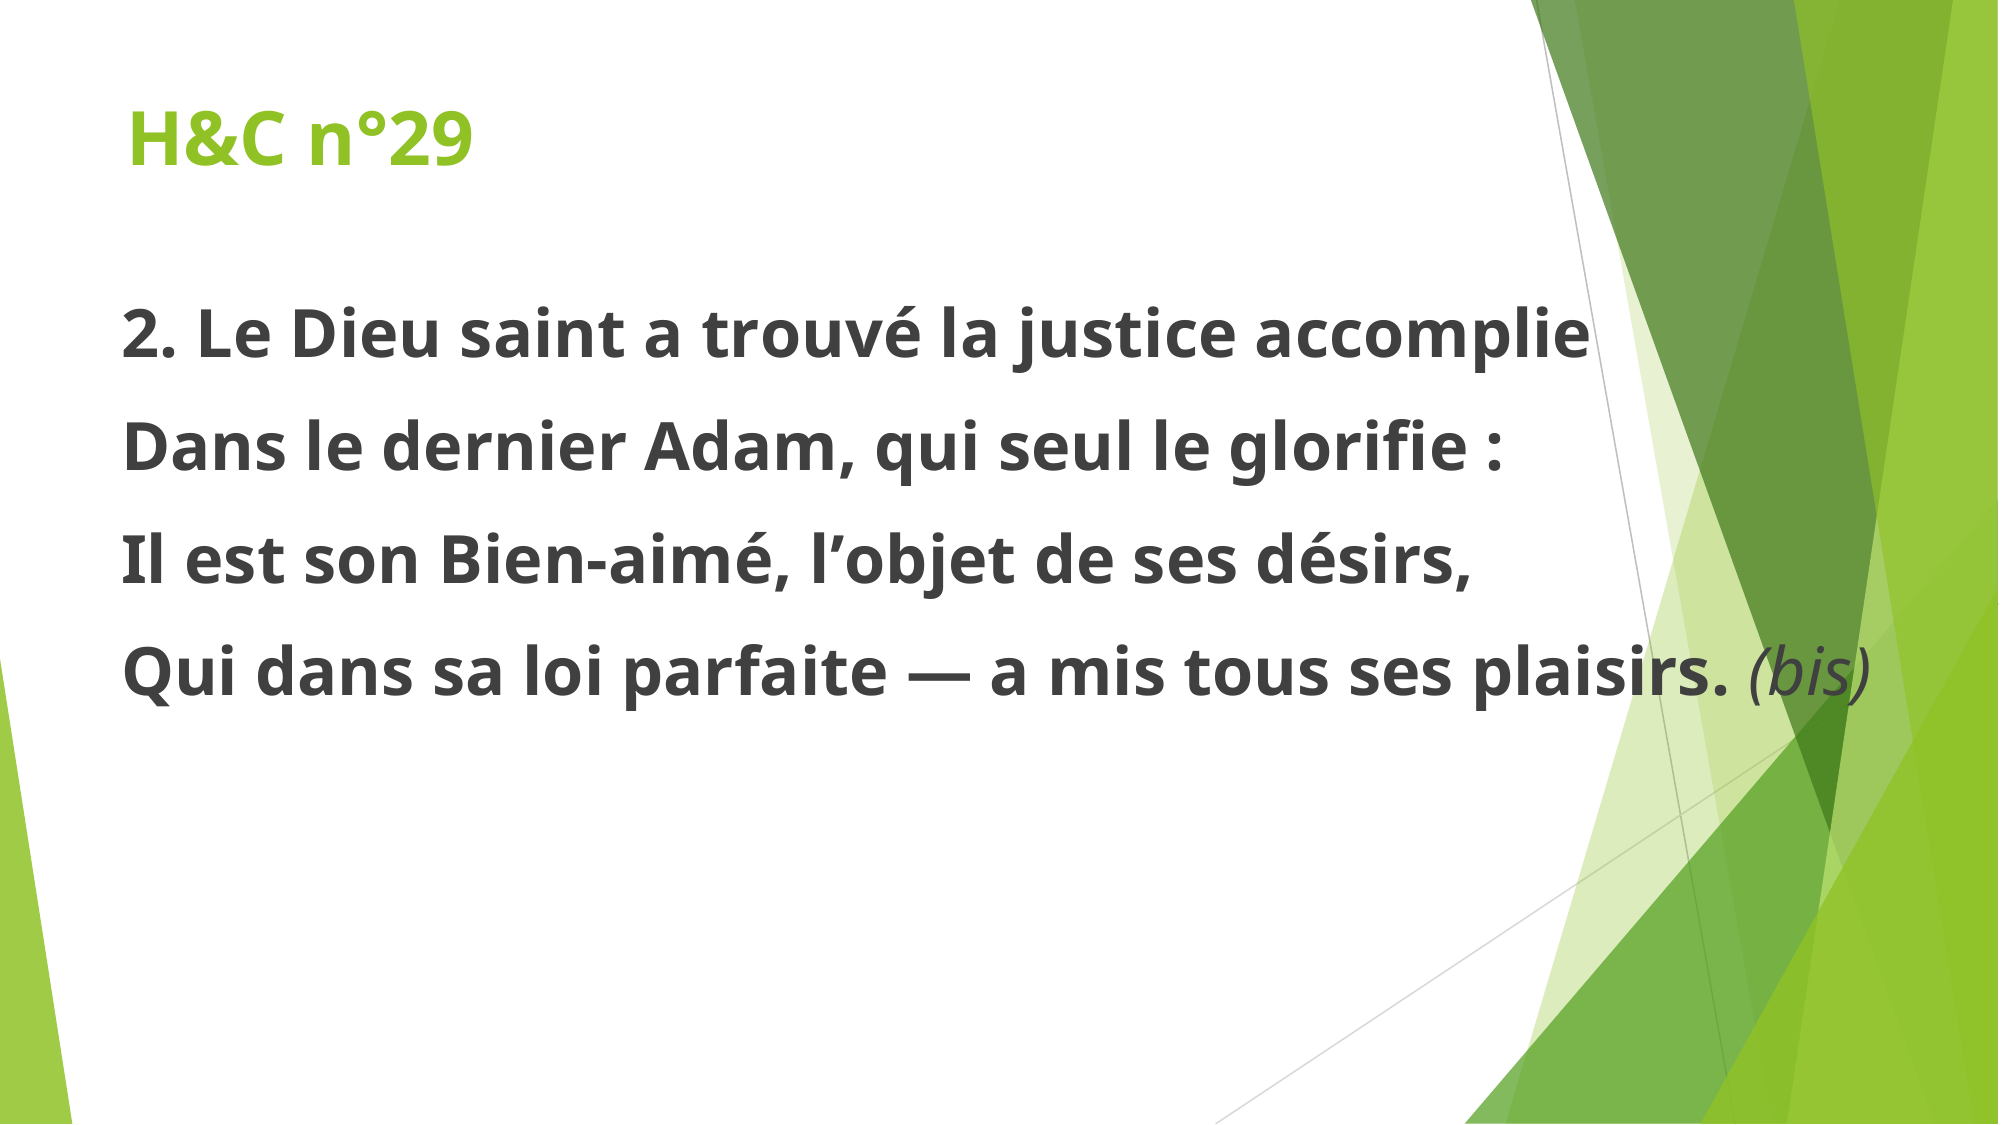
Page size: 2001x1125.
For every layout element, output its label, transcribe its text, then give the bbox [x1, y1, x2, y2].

text_box H&C n°29 [111, 82, 1522, 213]
text_box 2. Le Dieu saint a trouvé la justice accomplie Dans le dernier Adam, qui seul le glorifie : Il est son Bien-aimé, l’objet de ses désirs, Qui dans sa loi parfaite — a mis tous ses plaisirs. (bis) [106, 271, 1973, 1037]
